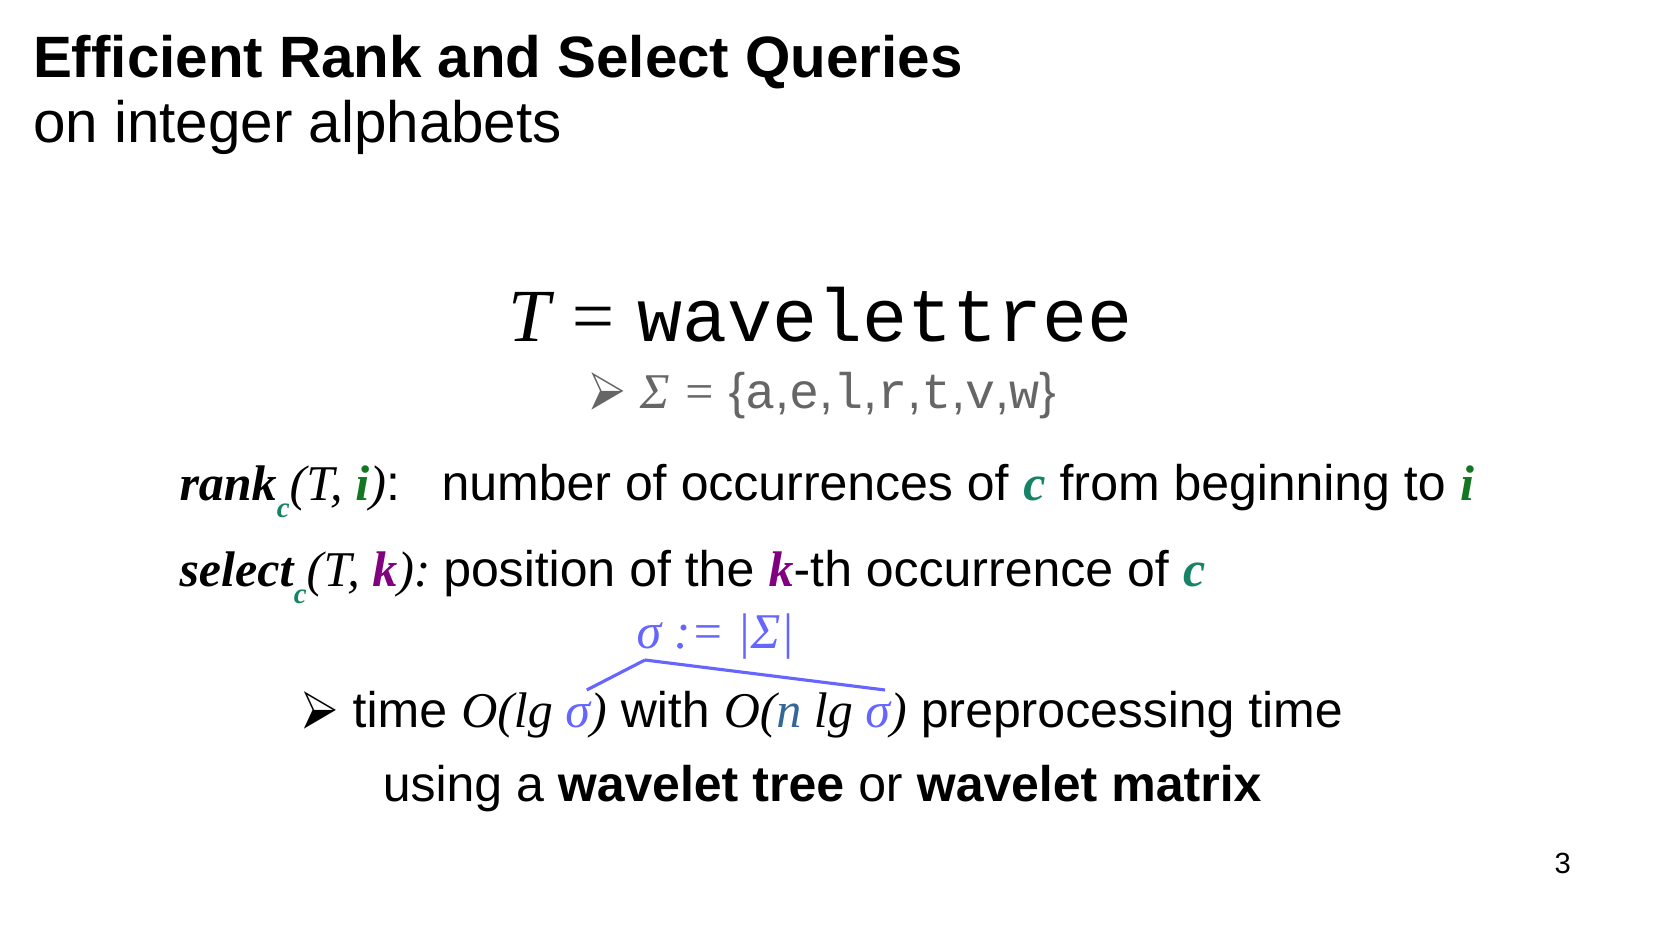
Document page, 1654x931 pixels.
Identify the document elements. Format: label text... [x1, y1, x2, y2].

text_box σ := |Σ| [637, 662, 680, 667]
text_box rankc(T, i): number of occurrences of c from beginning to i selectc(T, k): position of the k-th occurrence of c [164, 448, 1489, 617]
text_box σ := |Σ| [621, 596, 811, 667]
text_box ⮚ Σ = {a,e,l,r,t,v,w} [573, 356, 1080, 433]
text_box T = wavelettree [493, 267, 1160, 372]
text_box Efficient Rank and Select Queries on integer alphabets [18, 17, 979, 163]
text_box ⮚ time O(lg σ) with O(n lg σ) preprocessing time using a wavelet tree or wavelet matrix [286, 675, 1367, 820]
